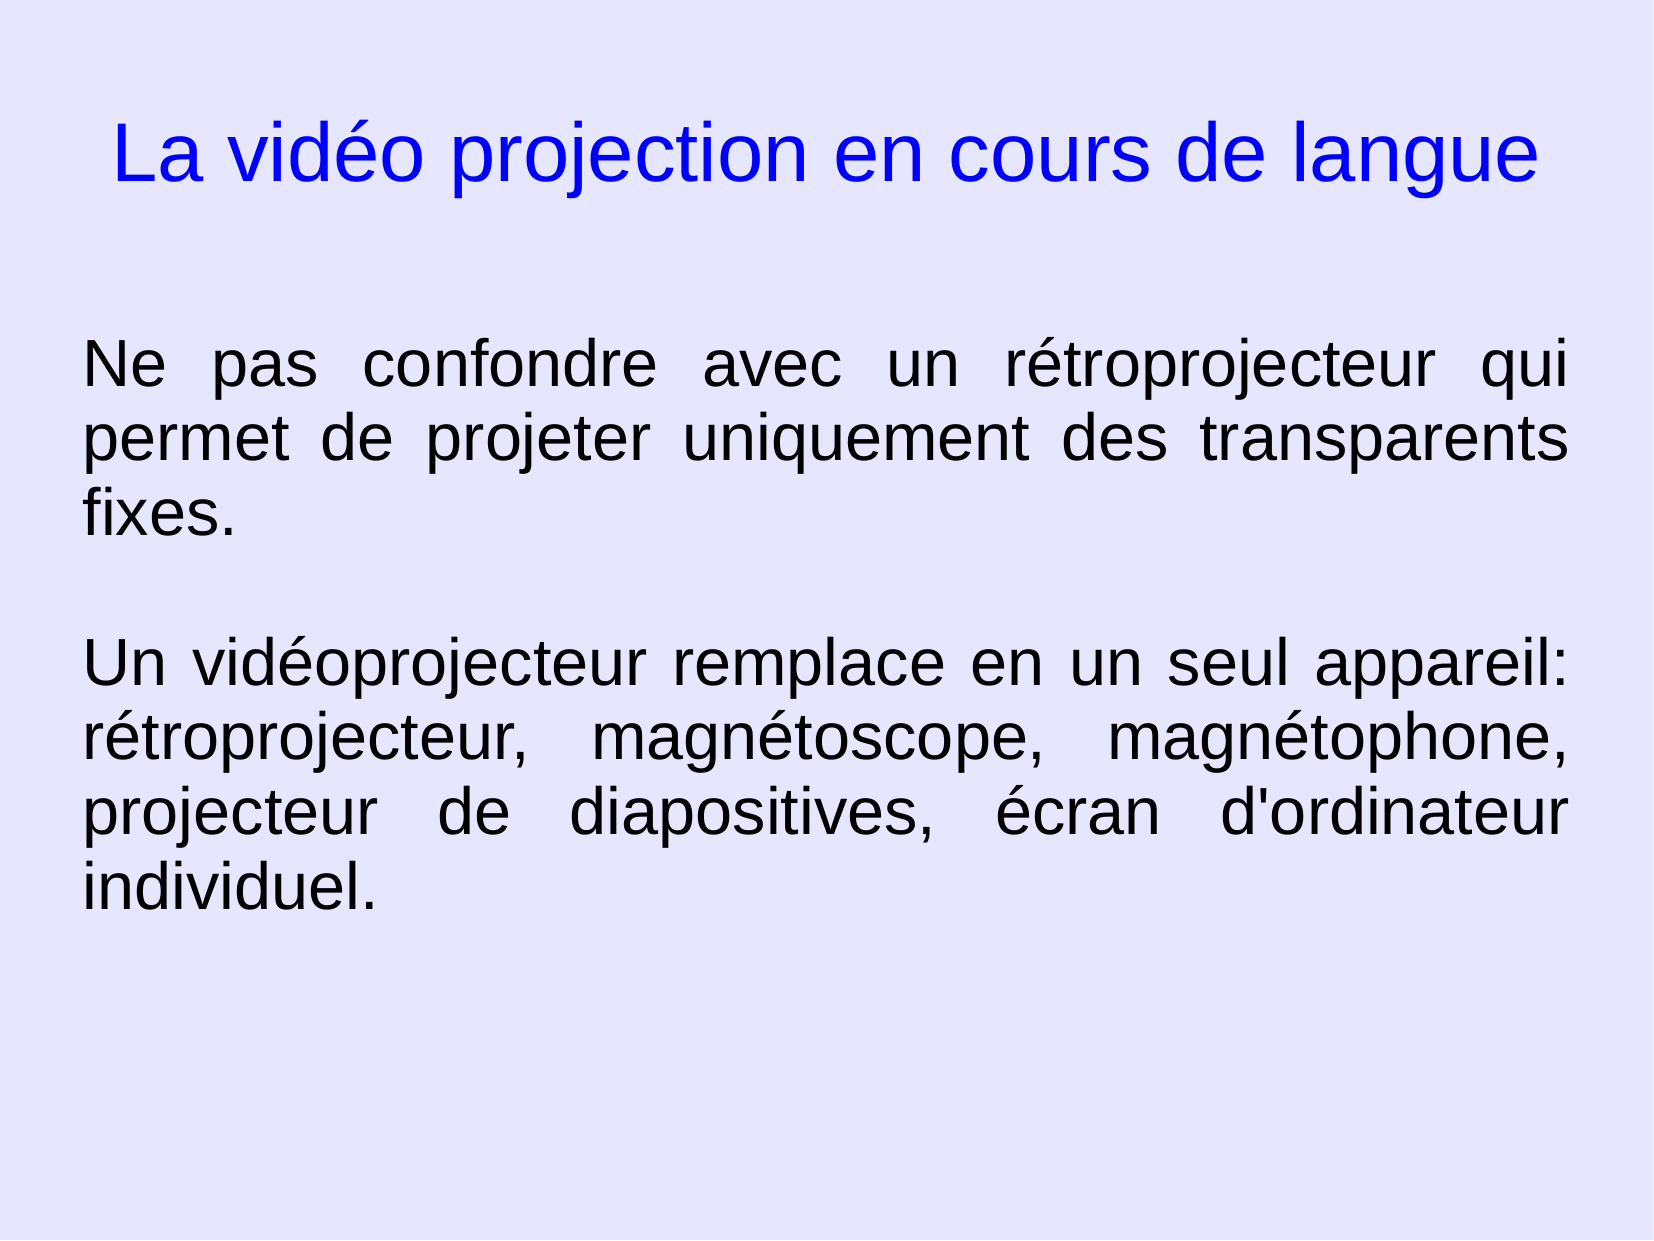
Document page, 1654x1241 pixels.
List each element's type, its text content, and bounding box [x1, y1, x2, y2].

title La vidéo projection en cours de langue [82, 56, 1571, 250]
subtitle Ne pas confondre avec un rétroprojecteur qui permet de projeter uniquement des transparents fixes. Un vidéoprojecteur remplace en un seul appareil: rétroprojecteur, magnétoscope, magnétophone, projecteur de diapositives, écran d'ordinateur individuel. [82, 290, 1571, 1109]
